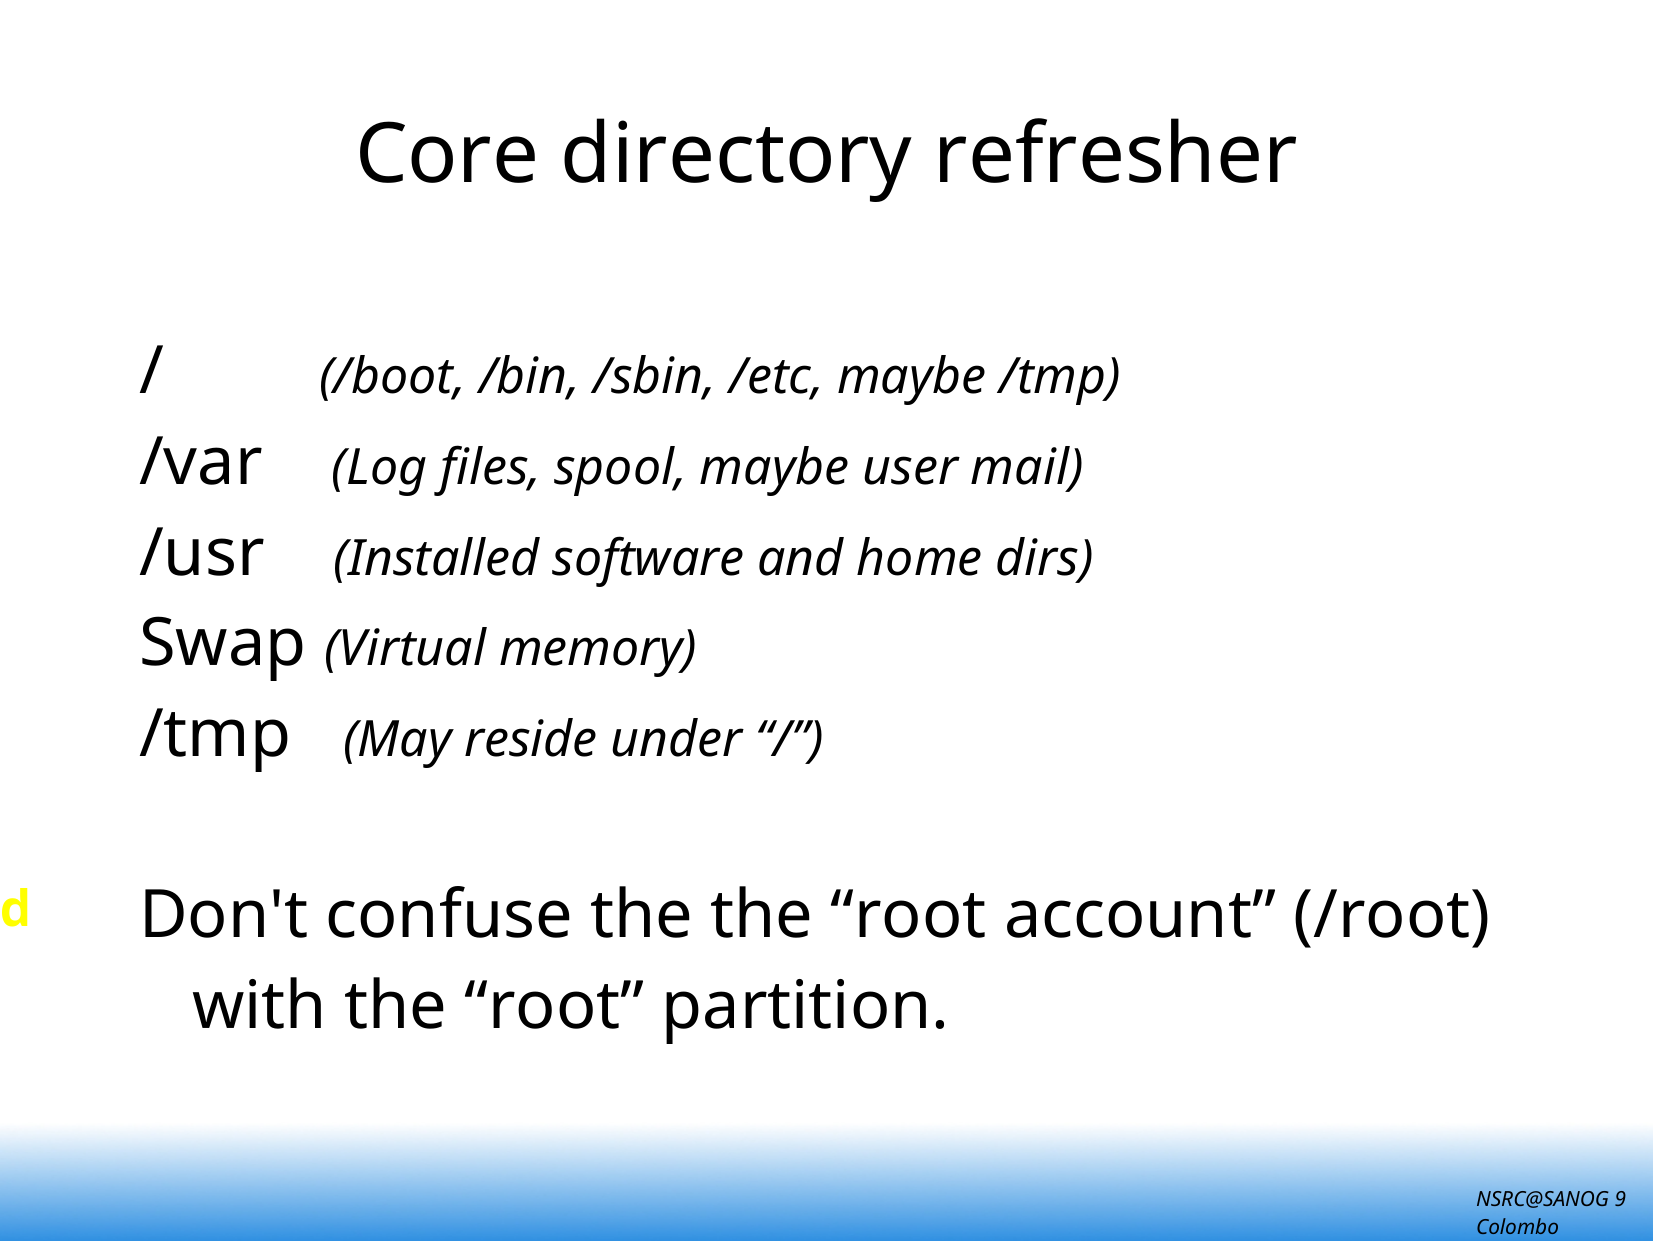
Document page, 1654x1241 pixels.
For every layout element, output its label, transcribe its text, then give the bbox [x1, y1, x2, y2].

list / (/boot, /bin, /sbin, /etc, maybe /tmp) /var (Log files, spool, maybe user mail) /usr (Installed software and home dirs) Swap (Virtual memory) /tmp (May reside under “/”) Don't confuse the the “root account” (/root) with the “root” partition. [121, 322, 1561, 1133]
picture [0, 1122, 1653, 1241]
title Core directory refresher [121, 46, 1534, 254]
text_box d [0, 873, 1350, 1159]
